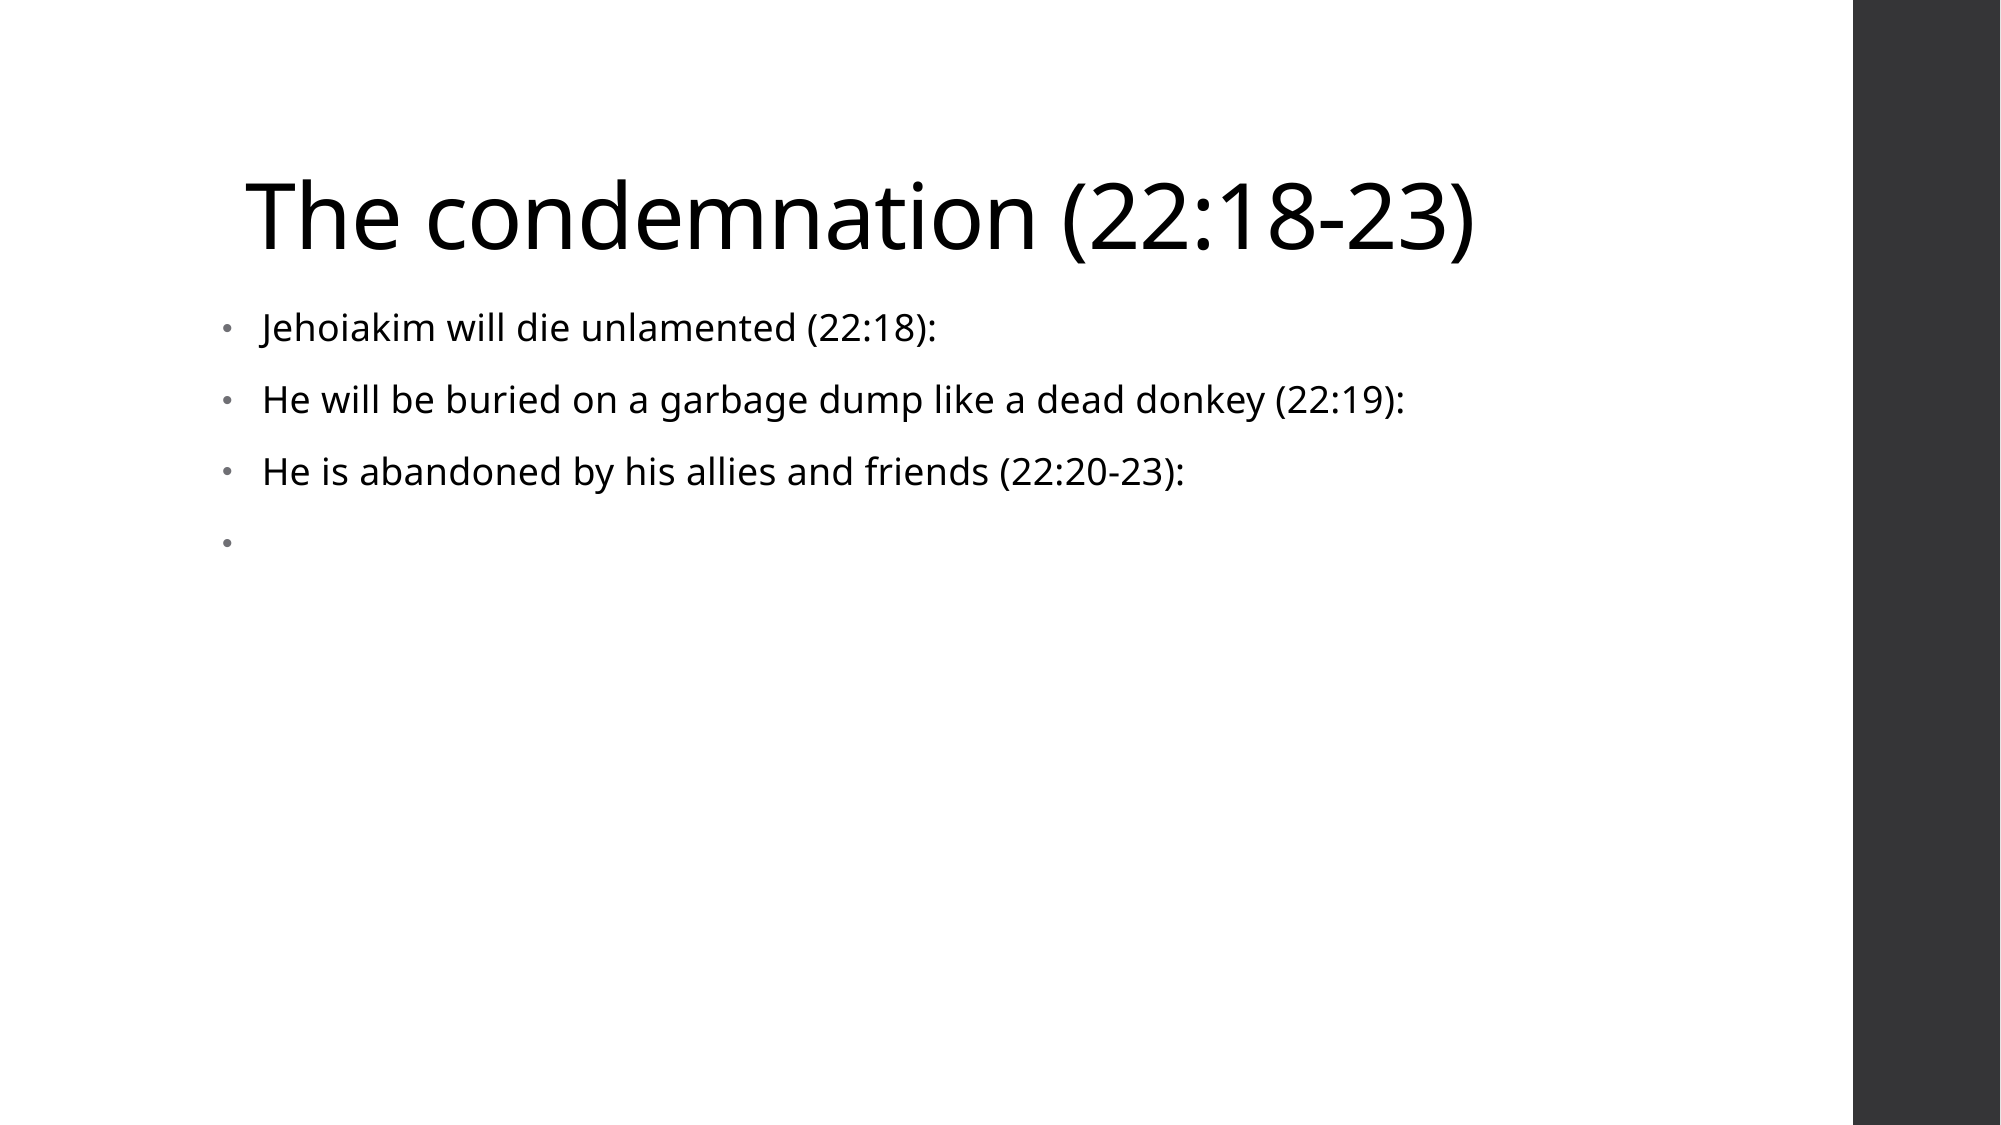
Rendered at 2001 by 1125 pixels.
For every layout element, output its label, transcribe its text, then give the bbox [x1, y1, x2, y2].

title The condemnation (22:18-23) [206, 60, 1797, 278]
list Jehoiakim will die unlamented (22:18): He will be buried on a garbage dump like a dead donkey (22:19): He is abandoned by his allies and friends (22:20-23): [206, 299, 1617, 1014]
